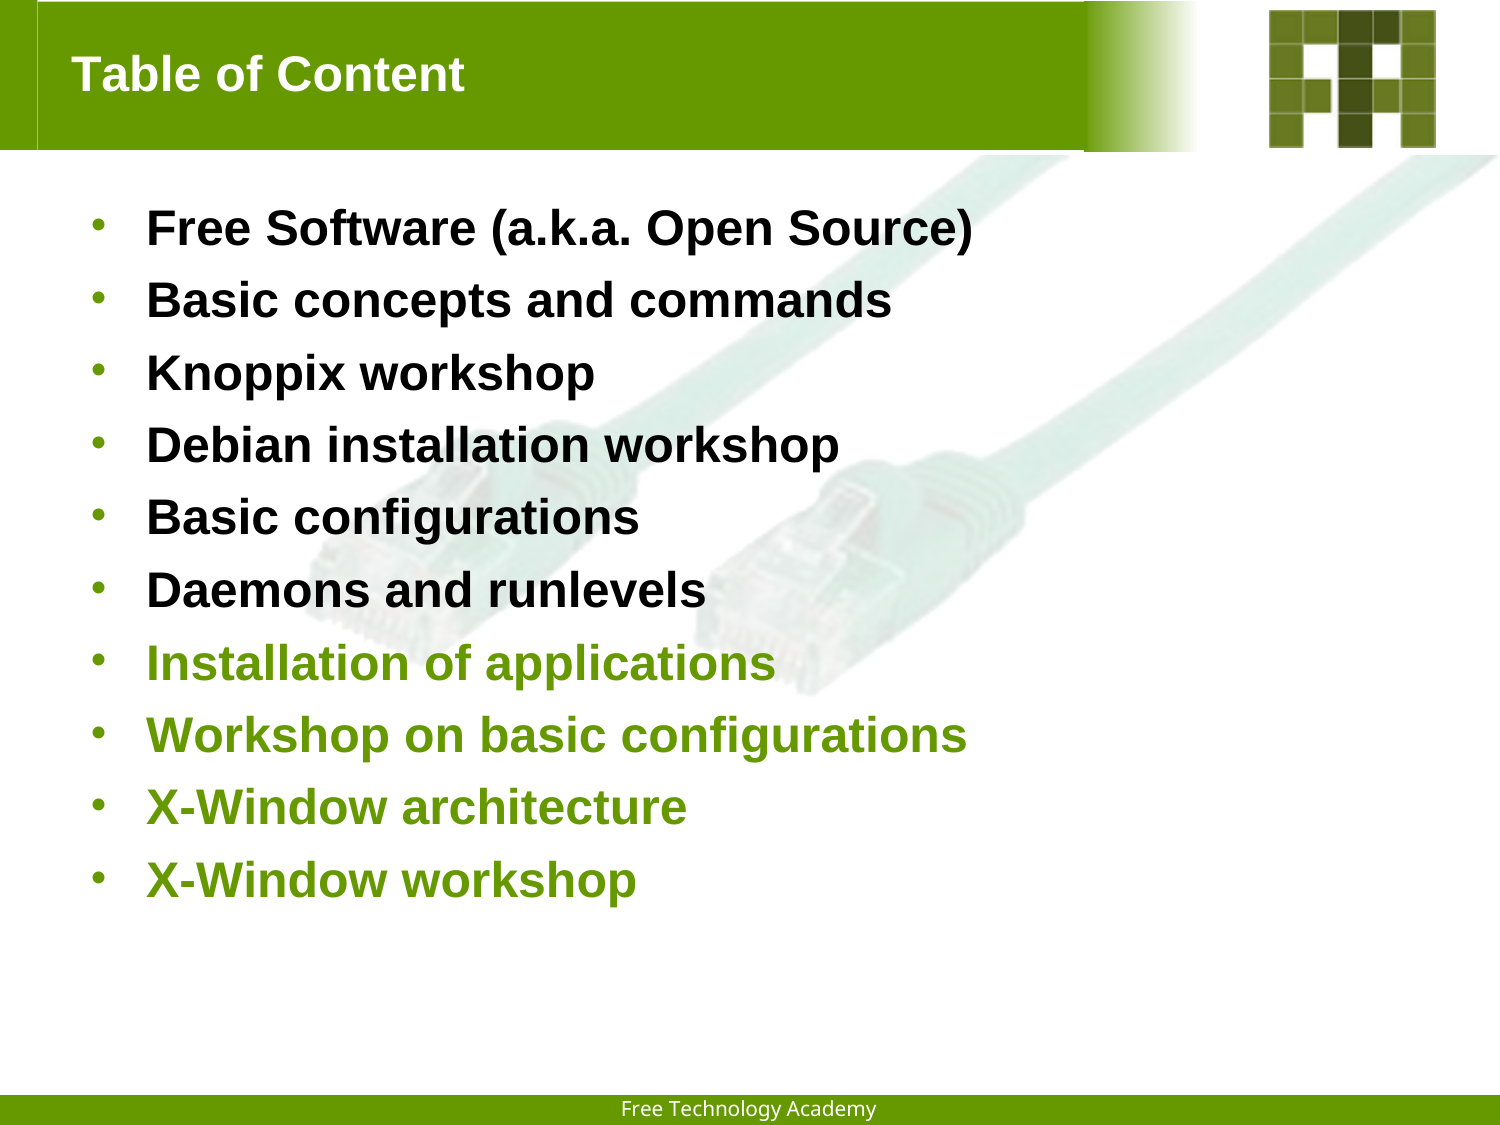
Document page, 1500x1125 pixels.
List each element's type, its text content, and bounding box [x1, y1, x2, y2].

list Free Software (a.k.a. Open Source) Basic concepts and commands Knoppix workshop Debian installation workshop Basic configurations Daemons and runlevels Installation of applications Workshop on basic configurations X-Window architecture X-Window workshop [75, 187, 1426, 1052]
title Table of Content [56, 1, 1107, 152]
picture [1269, 10, 1436, 148]
